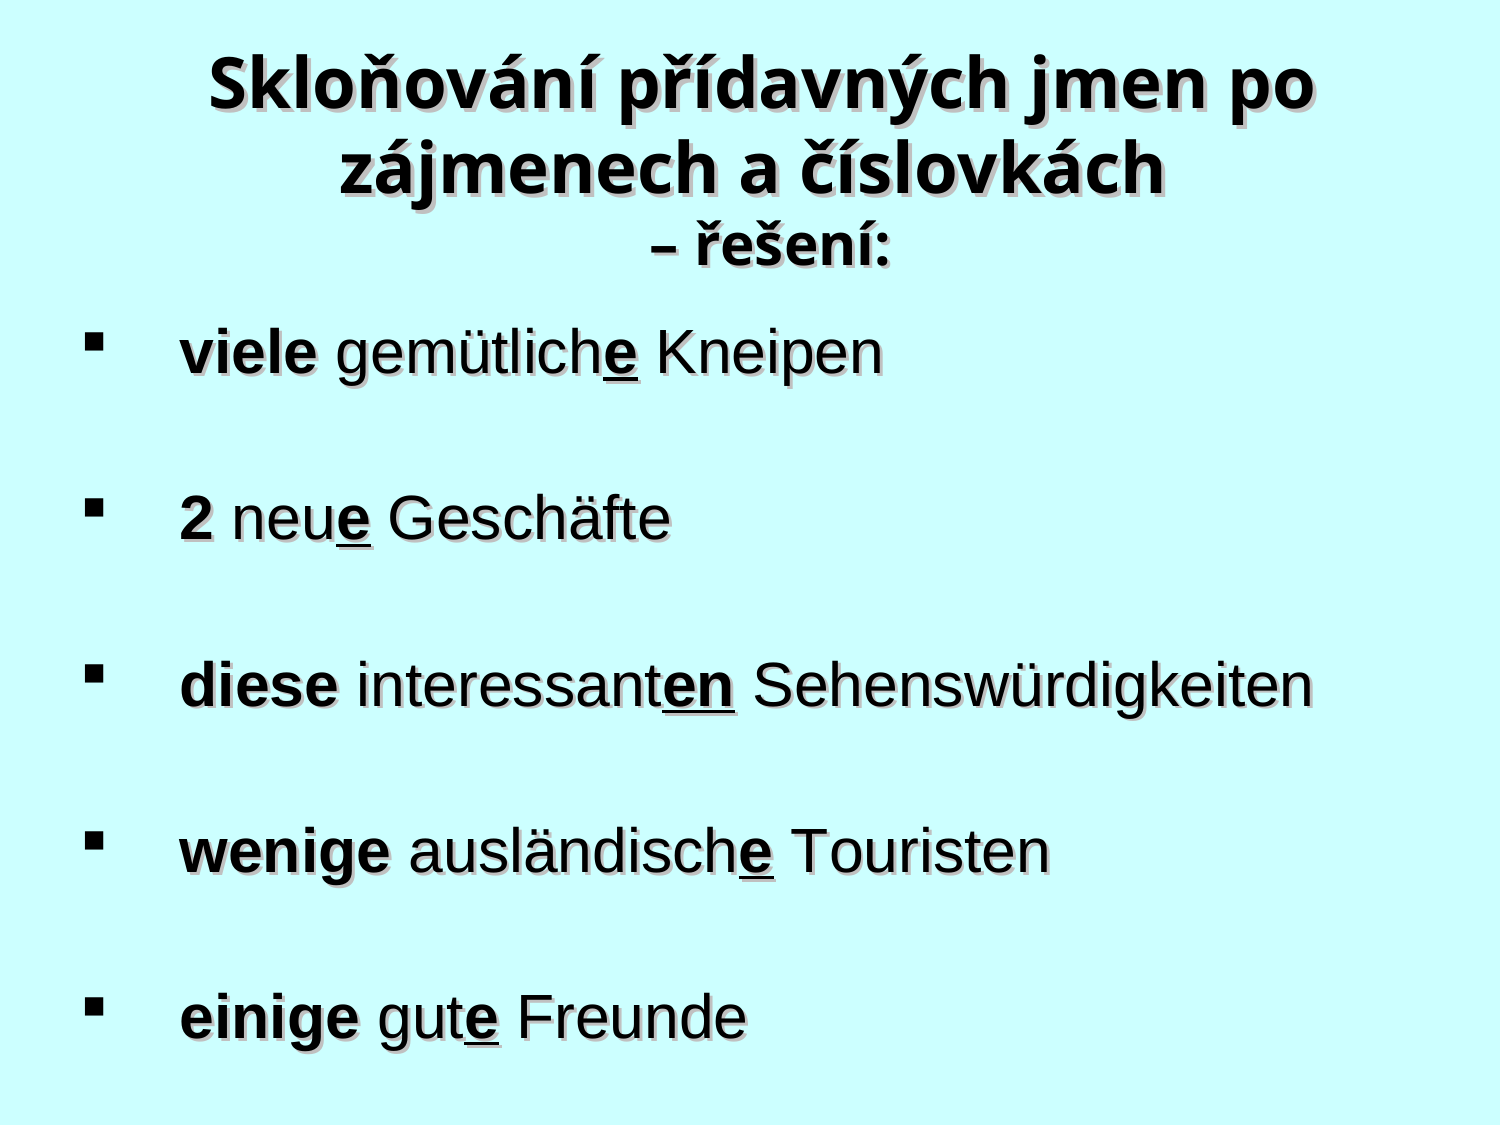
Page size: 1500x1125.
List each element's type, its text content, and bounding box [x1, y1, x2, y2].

title Skloňování přídavných jmen po zájmenech a číslovkách – řešení: [75, 30, 1451, 286]
list viele gemütliche Kneipen 2 neue Geschäfte diese interessanten Sehenswürdigkeiten wenige ausländische Touristen einige gute Freunde [64, 312, 1451, 1068]
